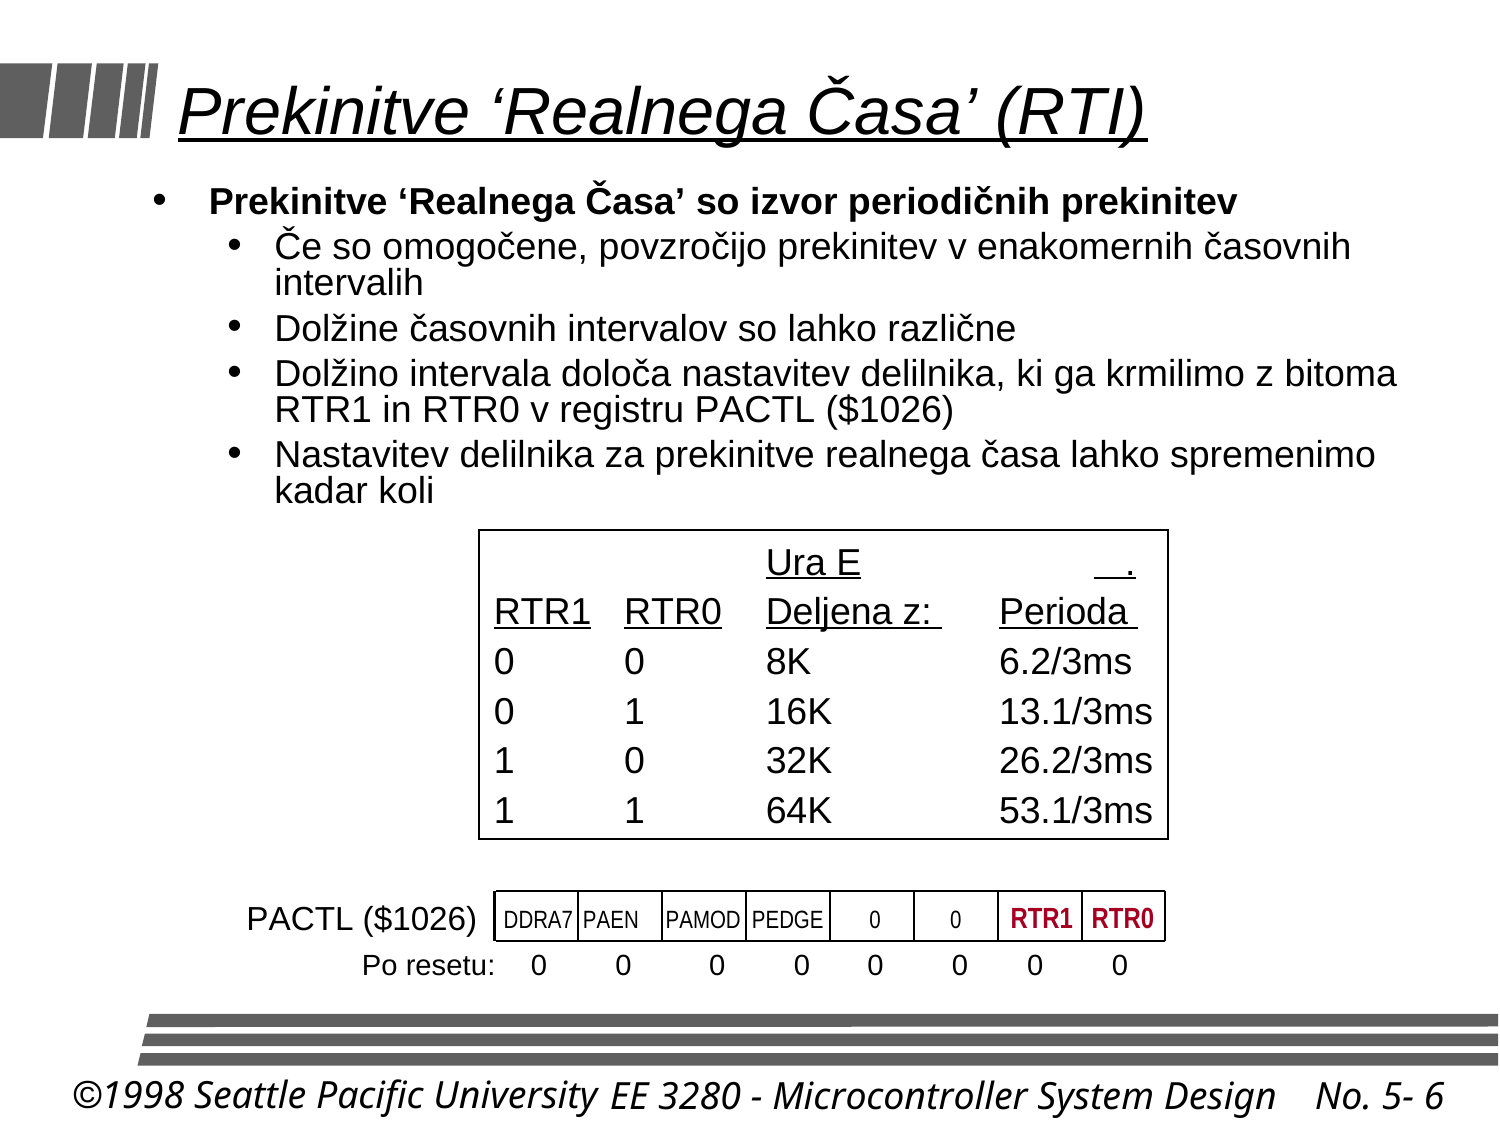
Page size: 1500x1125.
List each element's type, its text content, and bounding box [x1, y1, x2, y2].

title Prekinitve ‘Realnega Časa’ (RTI) [162, 60, 1498, 156]
text_box RTR0 [1076, 891, 1170, 943]
text_box PAMOD [650, 895, 737, 941]
text_box PEDGE [737, 895, 839, 941]
text_box PAMOD [729, 913, 737, 926]
list Prekinitve ‘Realnega Časa’ so izvor periodičnih prekinitev Če so omogočene, povzročijo prekinitev v enakomernih časovnih intervalih Dolžine časovnih intervalov so lahko različne Dolžino intervala določa nastavitev delilnika, ki ga krmilimo z bitoma RTR1 in RTR0 v registru PACTL ($1026) Nastavitev delilnika za prekinitve realnega časa lahko spremenimo kadar koli [137, 178, 1486, 539]
text_box DDRA7 [493, 895, 568, 938]
text_box Ura E . RTR1 RTR0 Deljena z: Perioda 0 0 8K 6.2/3ms 0 1 16K 13.1/3ms 1 0 32K 26.2/3ms 1 1 64K 53.1/3ms [478, 529, 1169, 839]
text_box RTR1 [995, 891, 1076, 943]
text_box Po resetu: 0 0 0 0 0 0 0 0 [347, 938, 1144, 990]
text_box PACTL ($1026) [231, 889, 493, 945]
text_box 0 [854, 895, 896, 941]
text_box 0 [935, 895, 977, 941]
text_box PAEN [568, 895, 650, 941]
